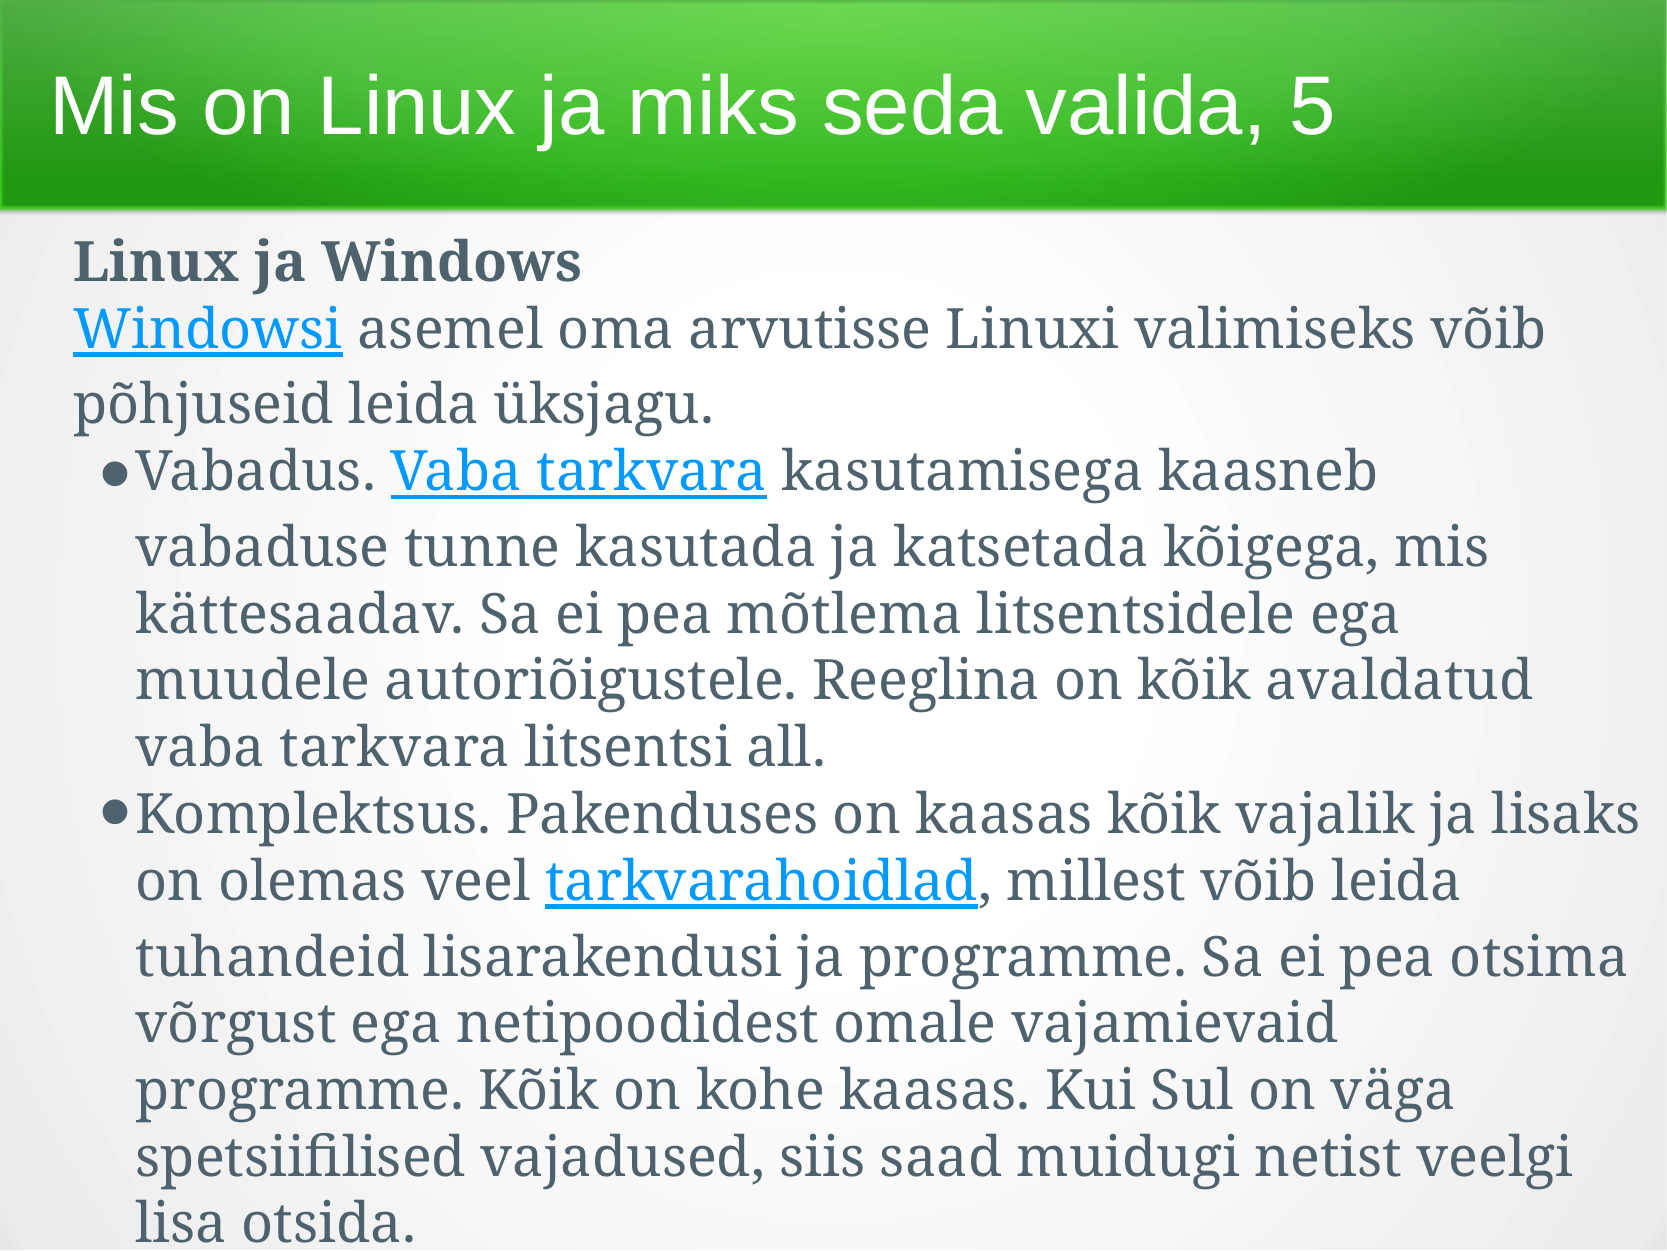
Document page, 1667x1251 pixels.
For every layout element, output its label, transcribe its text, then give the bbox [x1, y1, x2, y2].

title Mis on Linux ja miks seda valida, 5 [49, 59, 1633, 153]
list Linux ja Windows Windowsi asemel oma arvutisse Linuxi valimiseks võib põhjuseid leida üksjagu. Vabadus. Vaba tarkvara kasutamisega kaasneb vabaduse tunne kasutada ja katsetada kõigega, mis kättesaadav. Sa ei pea mõtlema litsentsidele ega muudele autoriõigustele. Reeglina on kõik avaldatud vaba tarkvara litsentsi all. Komplektsus. Pakenduses on kaasas kõik vajalik ja lisaks on olemas veel tarkvarahoidlad, millest võib leida tuhandeid lisarakendusi ja programme. Sa ei pea otsima võrgust ega netipoodidest omale vajamievaid programme. Kõik on kohe kaasas. Kui Sul on väga spetsiifilised vajadused, siis saad muidugi netist veelgi lisa otsida. Arendatavus. Linuxiga on kaasa pakendatud ka arenduseks vajalikud tööriistad. [67, 219, 1650, 1243]
picture [0, 0, 1667, 1250]
